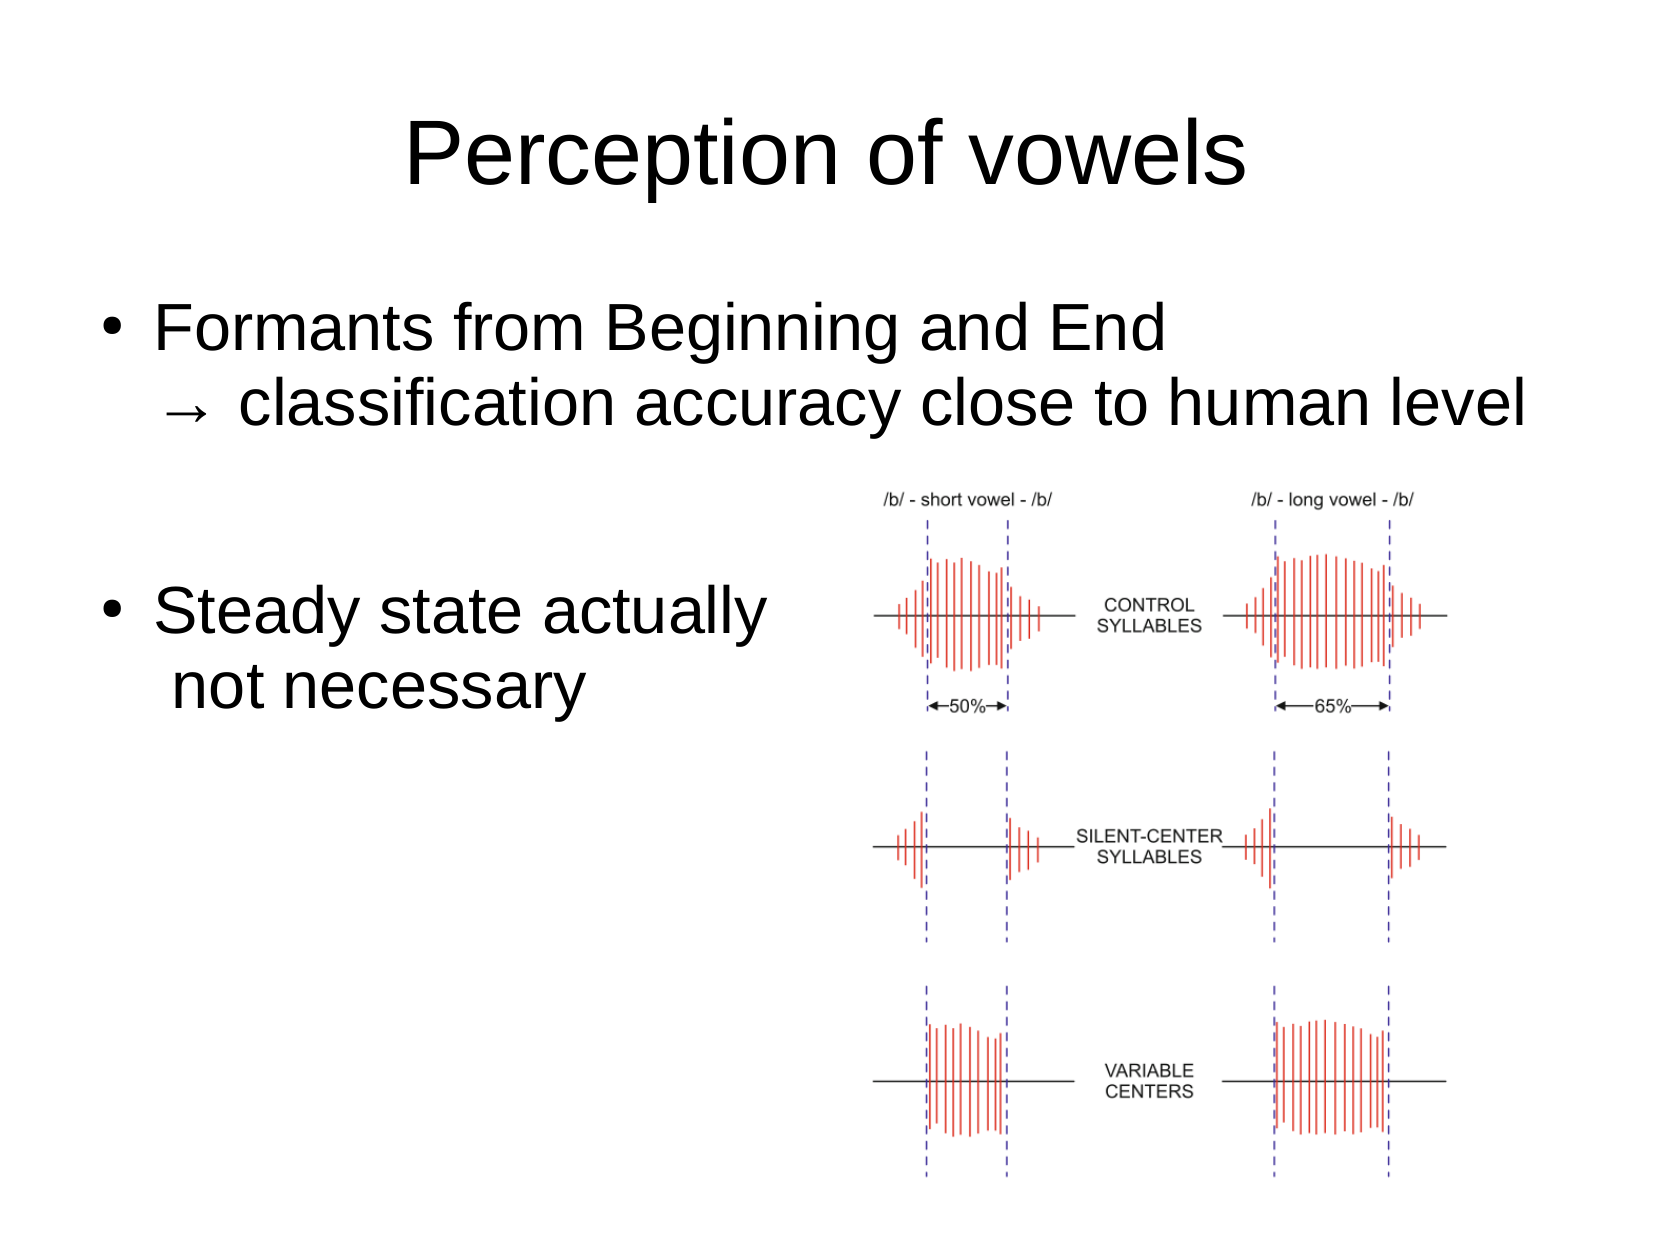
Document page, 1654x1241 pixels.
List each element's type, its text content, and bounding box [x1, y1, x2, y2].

picture [850, 460, 1466, 1205]
list Formants from Beginning and End → classification accuracy close to human level Steady state actually not necessary [82, 290, 1538, 1010]
title Perception of vowels [82, 49, 1571, 257]
